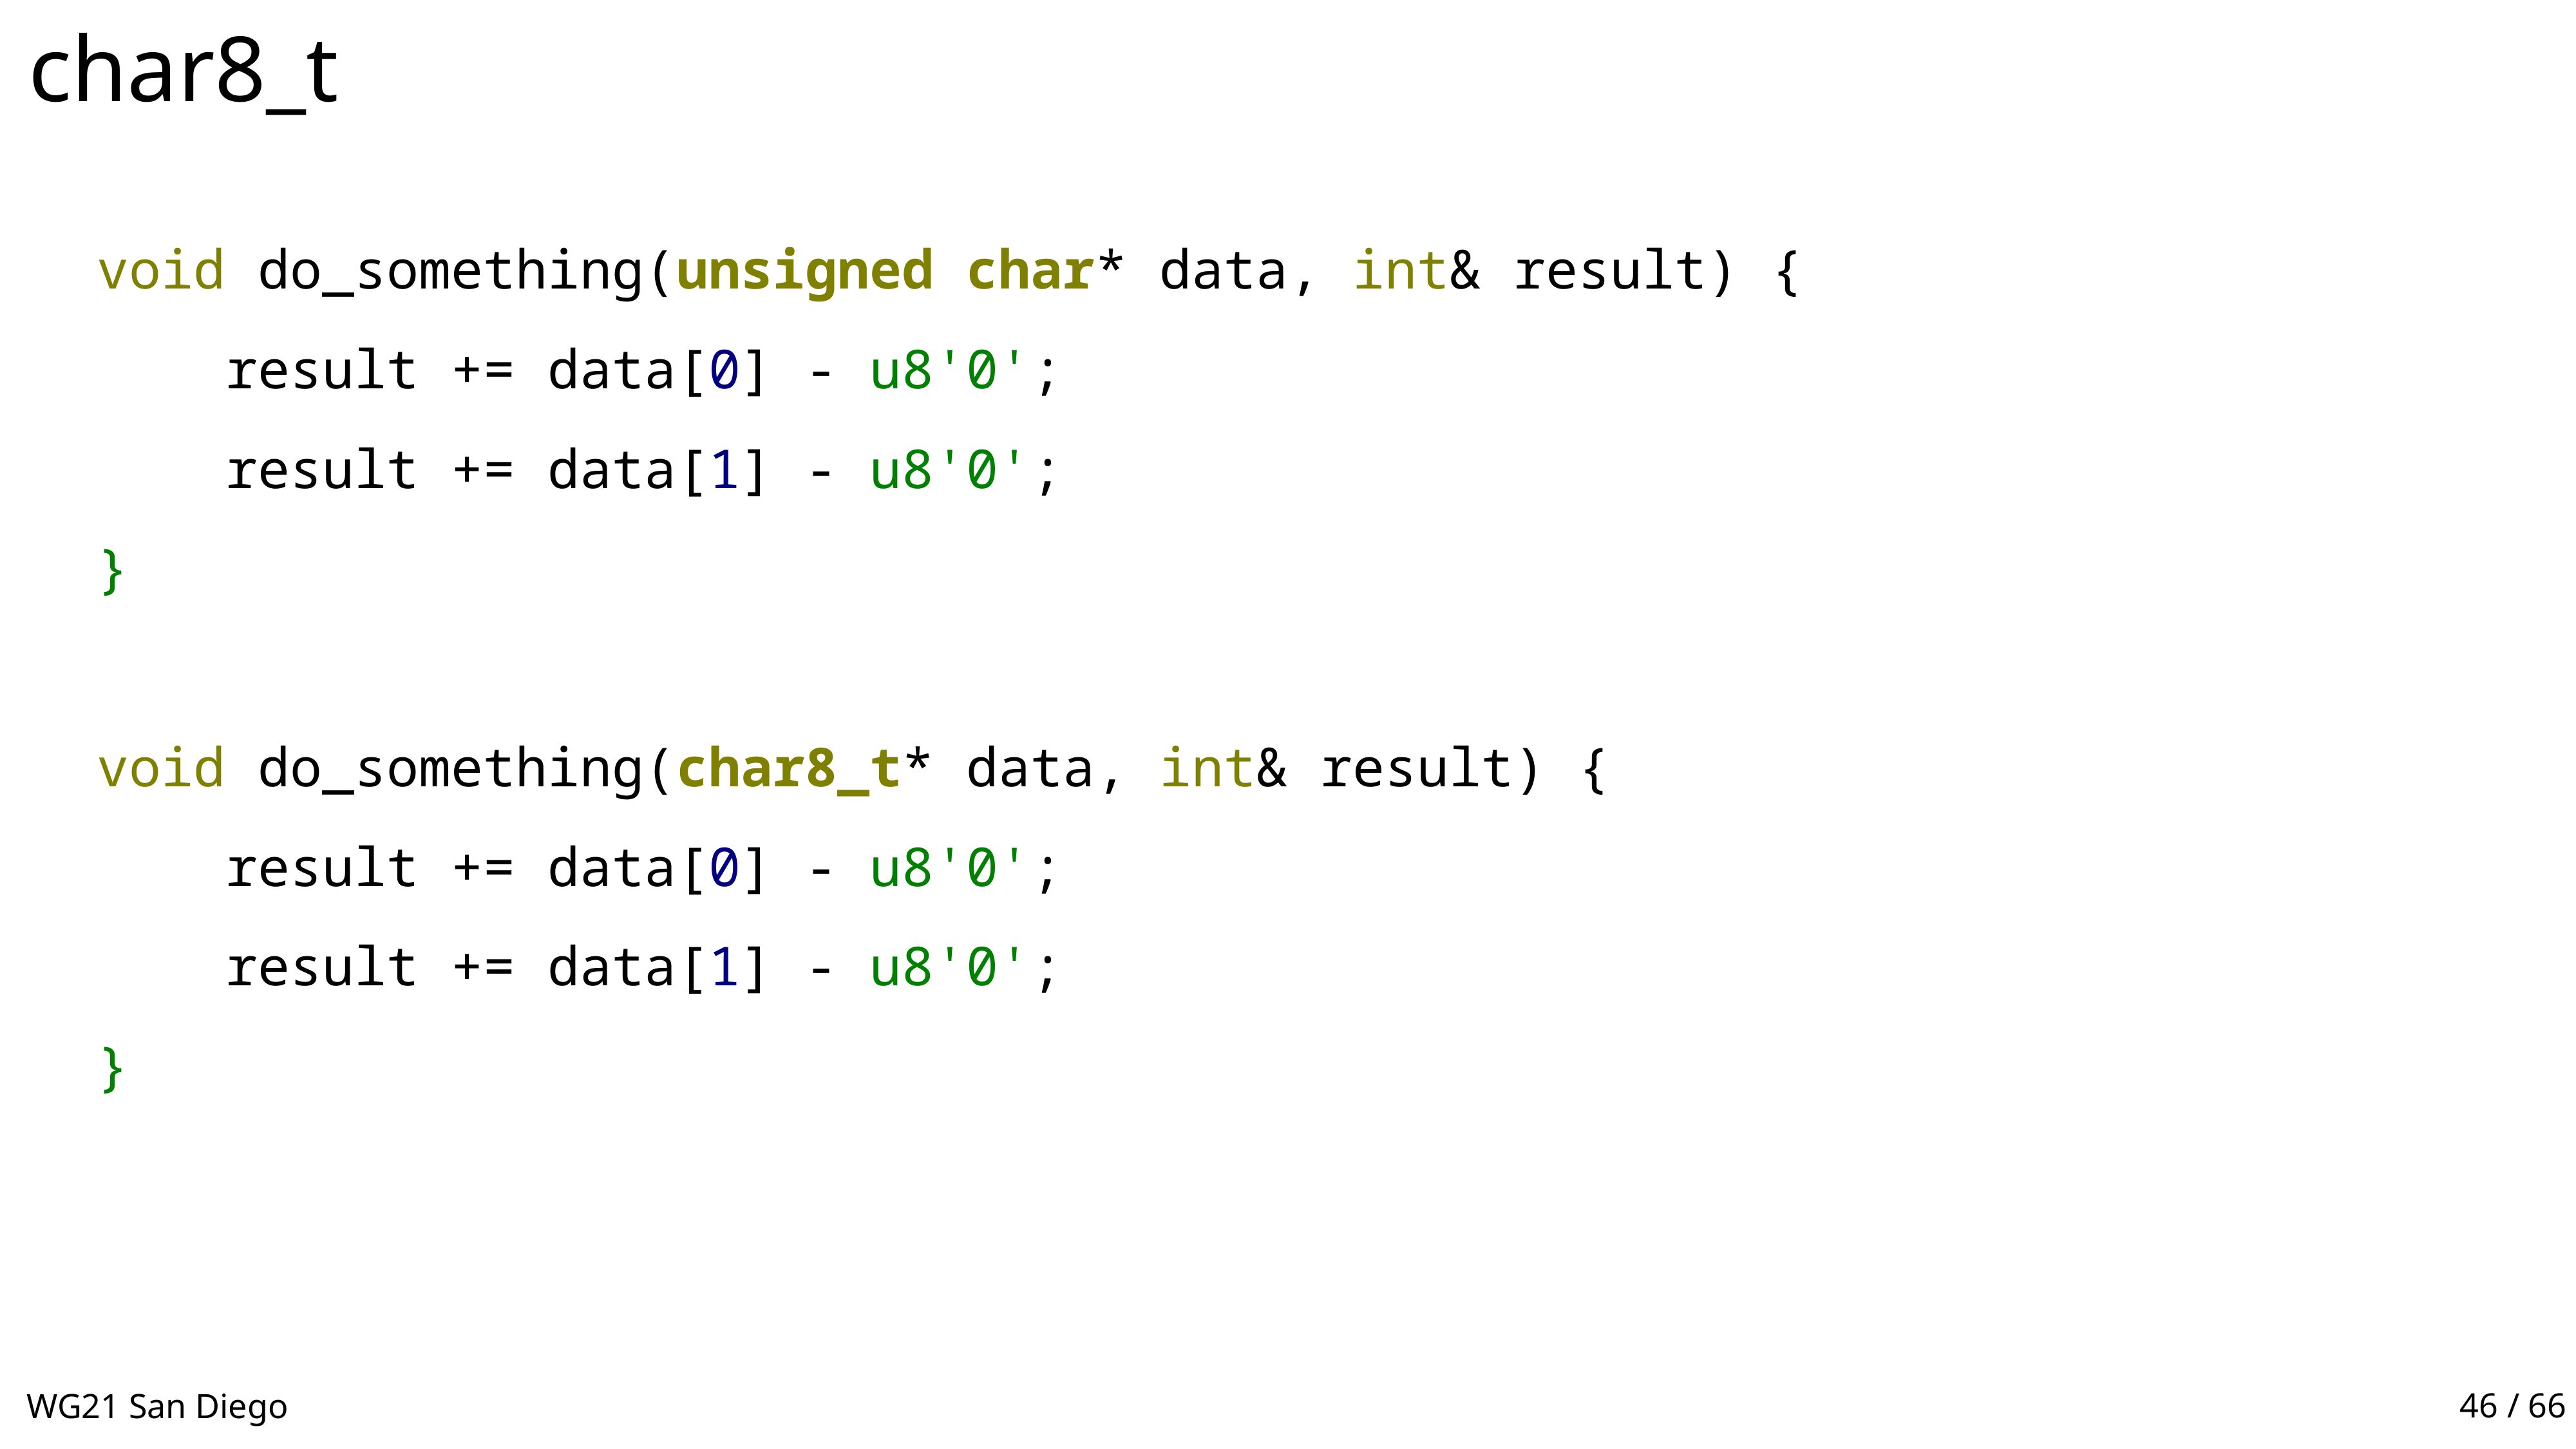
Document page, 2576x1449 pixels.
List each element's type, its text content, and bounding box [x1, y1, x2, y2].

list WG21 San Diego [17, 1376, 1114, 1431]
list <number> / 66 [1479, 1376, 2576, 1431]
title char8_t [19, 19, 2551, 155]
list void do_something(unsigned char* data, int& result) { result += data[0] - u8'0'; result += data[1] - u8'0'; } void do_something(char8_t* data, int& result) { result += data[0] - u8'0'; result += data[1] - u8'0'; } [87, 214, 2551, 1382]
